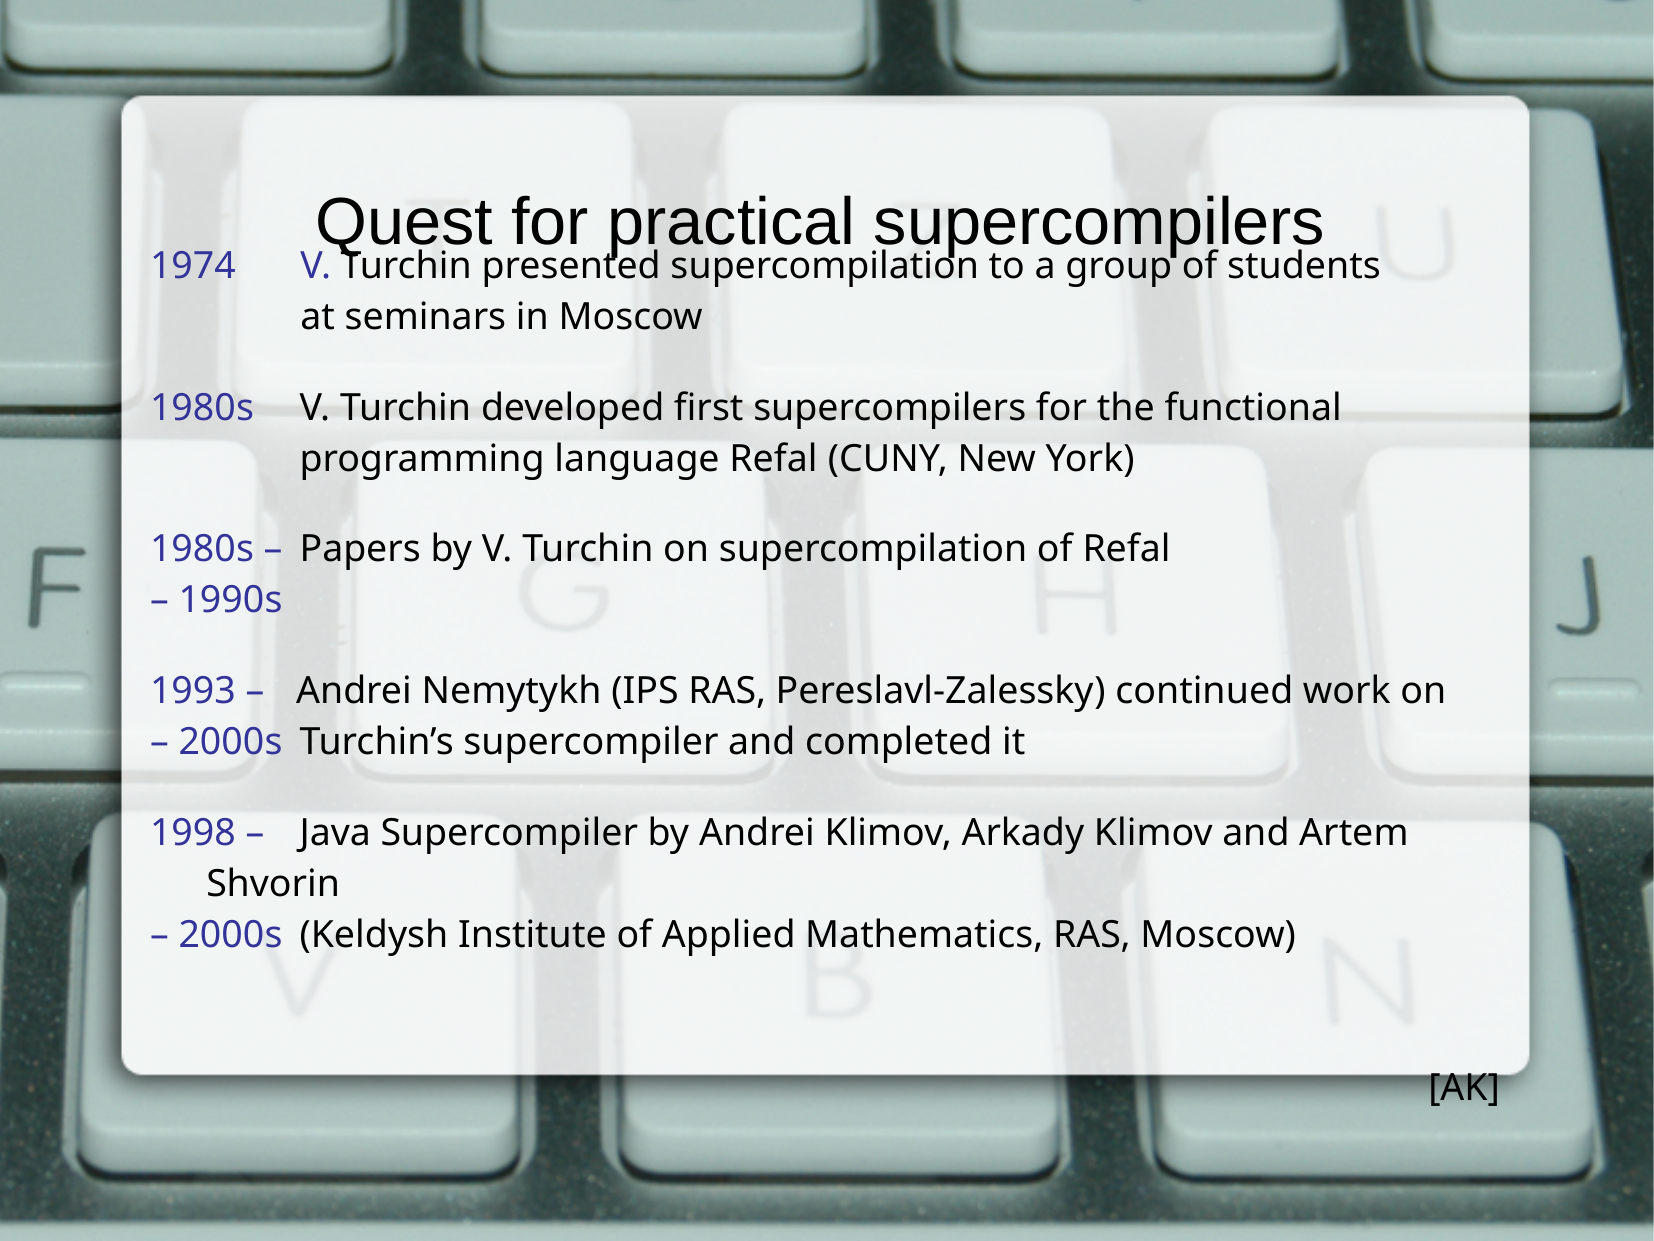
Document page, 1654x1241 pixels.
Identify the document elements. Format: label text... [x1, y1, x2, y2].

picture [0, 0, 1654, 1241]
title Quest for practical supercompilers [135, 117, 1506, 325]
subtitle 1974 V. Turchin presented supercompilation to a group of students at seminars in Moscow 1980s V. Turchin developed first supercompilers for the functional programming language Refal (CUNY, New York) 1980s – Papers by V. Turchin on supercompilation of Refal – 1990s 1993 – Andrei Nemytykh (IPS RAS, Pereslavl-Zalessky) continued work on – 2000s Turchin’s supercompiler and completed it 1998 – Java Supercompiler by Andrei Klimov, Arkady Klimov and Artem Shvorin – 2000s (Keldysh Institute of Applied Mathematics, RAS, Moscow) [AK] [150, 300, 1501, 1051]
